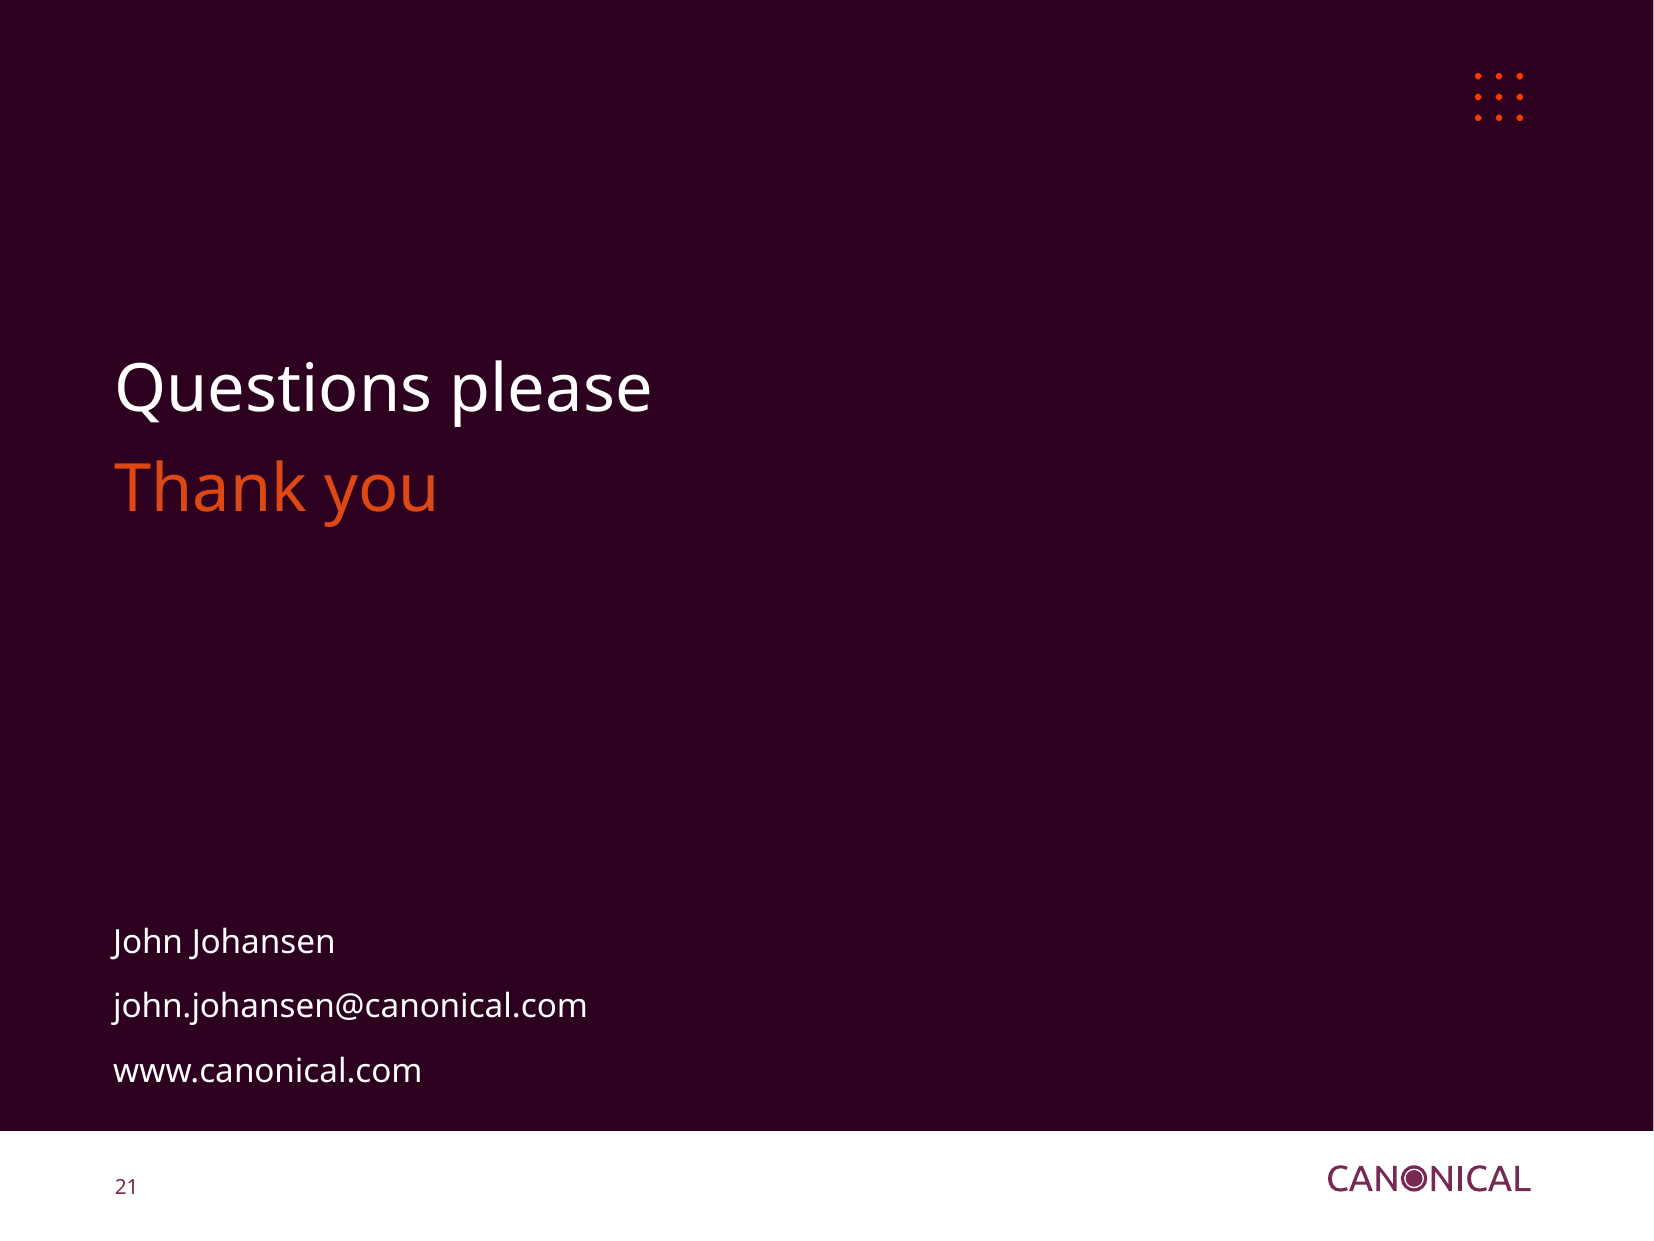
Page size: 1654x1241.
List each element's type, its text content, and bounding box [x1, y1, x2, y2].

list John Johansen john.johansen@canonical.com www.canonical.com [113, 913, 817, 1241]
picture [0, 0, 1654, 1131]
title Questions please Thank you [114, 352, 863, 510]
